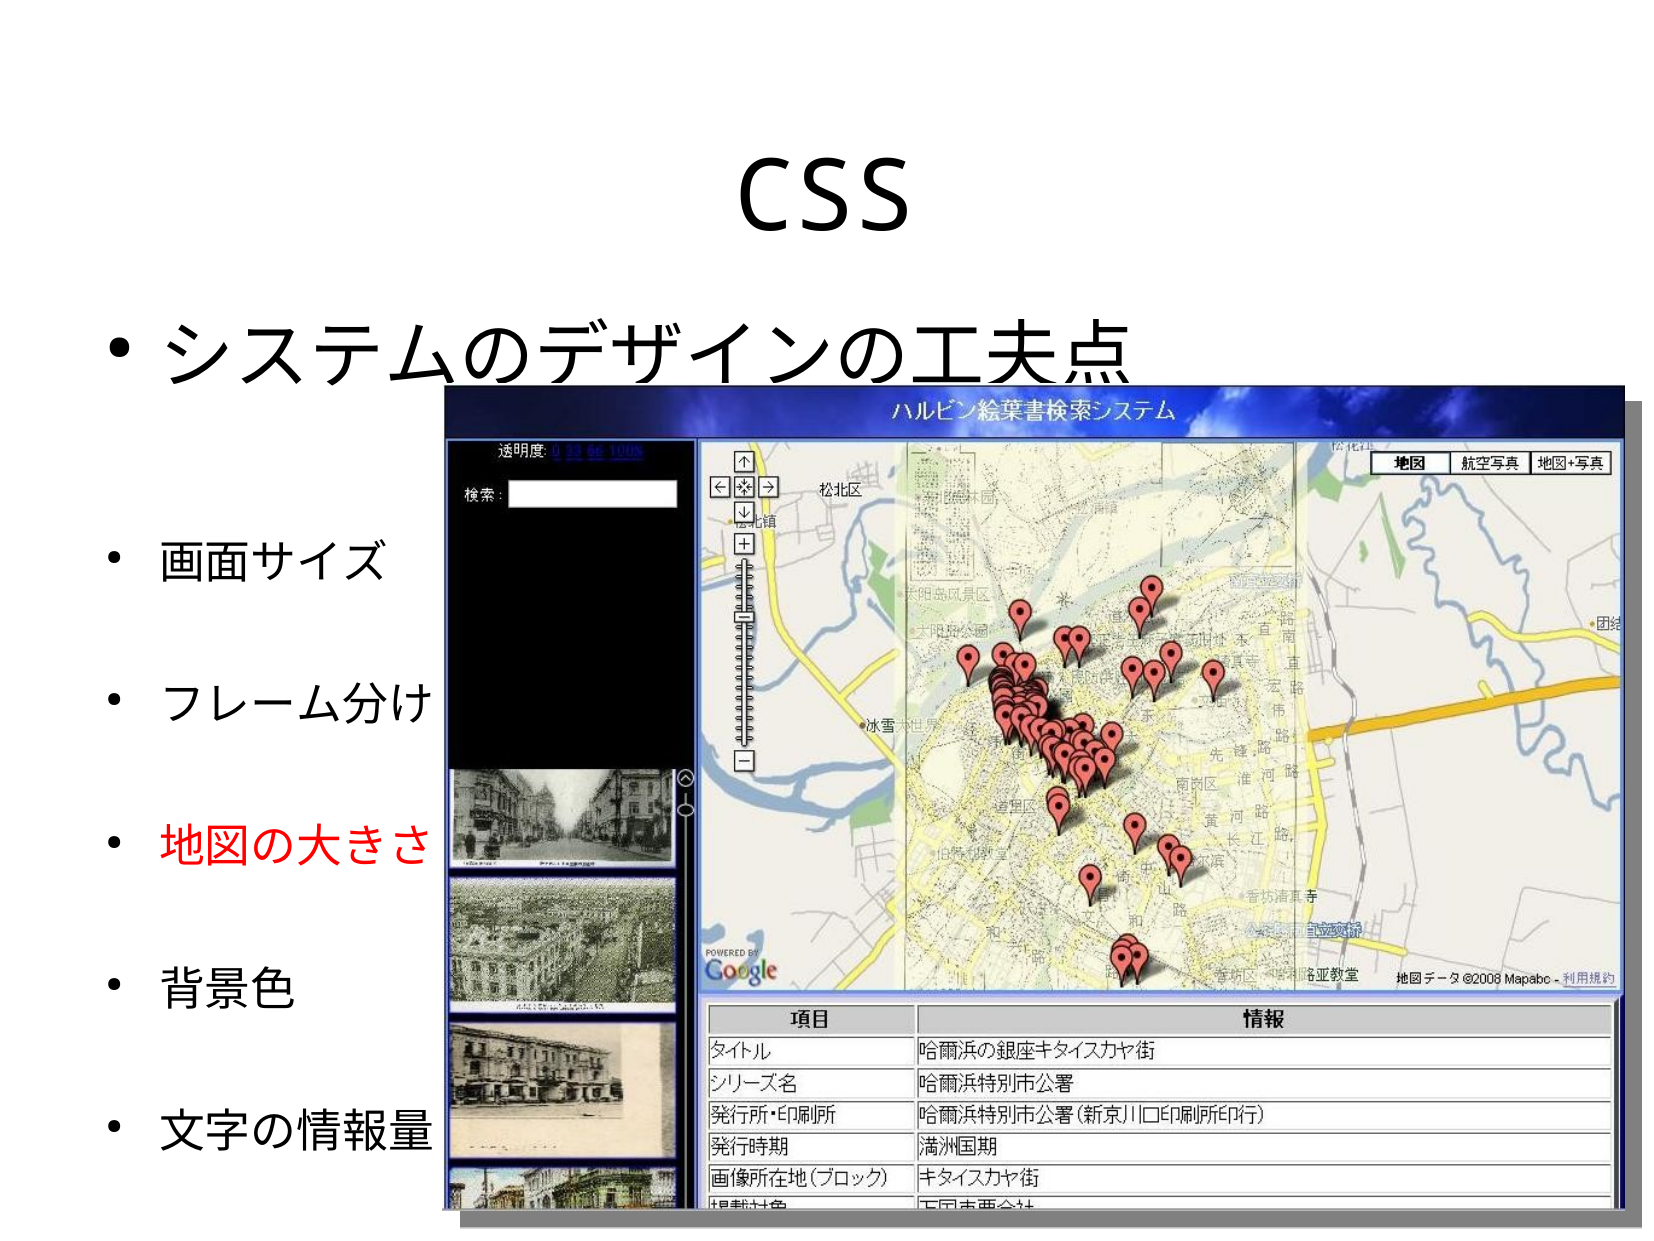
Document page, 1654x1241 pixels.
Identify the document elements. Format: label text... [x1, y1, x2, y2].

picture [442, 383, 1625, 1211]
list システムのデザインの工夫点 画面サイズ フレーム分け 地図の大きさ 背景色 文字の情報量 [88, 295, 1470, 1133]
title CSS [118, 117, 1531, 266]
